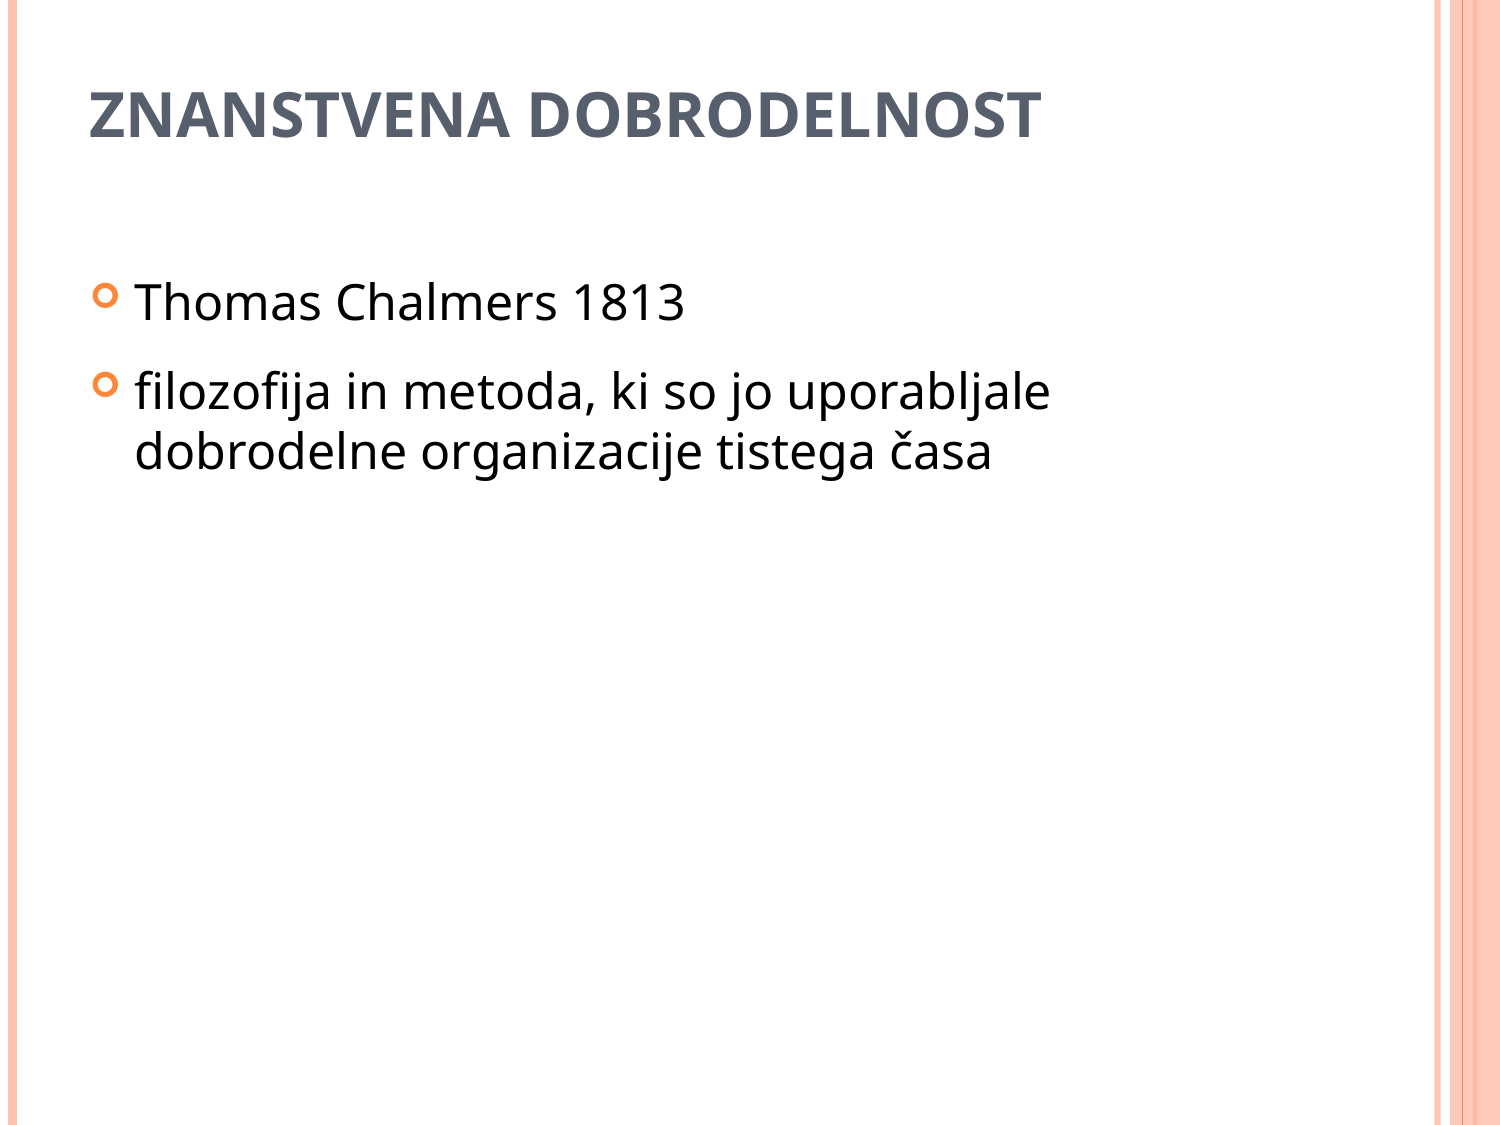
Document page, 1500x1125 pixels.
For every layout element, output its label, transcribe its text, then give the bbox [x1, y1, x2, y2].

list Thomas Chalmers 1813 filozofija in metoda, ki so jo uporabljale dobrodelne organizacije tistega časa [75, 262, 1300, 1062]
title ZNANSTVENA DOBRODELNOST [75, 45, 1300, 233]
